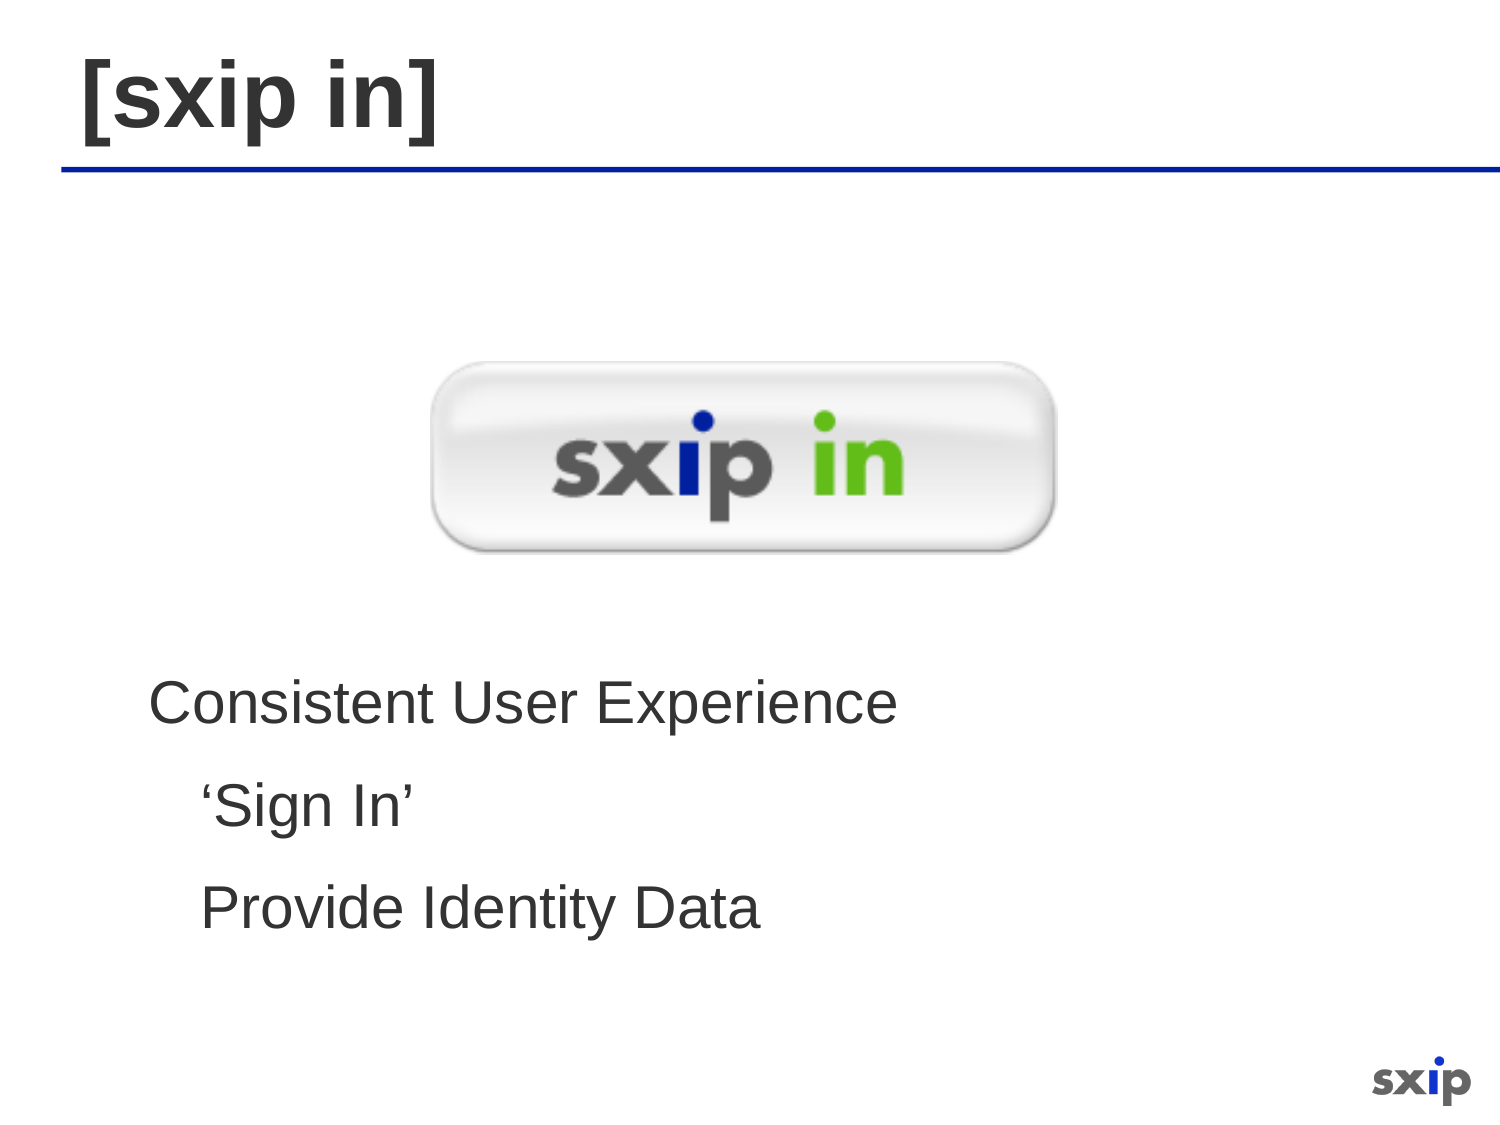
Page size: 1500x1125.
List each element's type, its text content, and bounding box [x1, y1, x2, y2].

list Consistent User Experience ‘Sign In’ Provide Identity Data [112, 668, 1454, 981]
picture [430, 361, 1058, 555]
picture [1372, 1056, 1471, 1106]
title [sxip in] [61, 21, 1495, 169]
